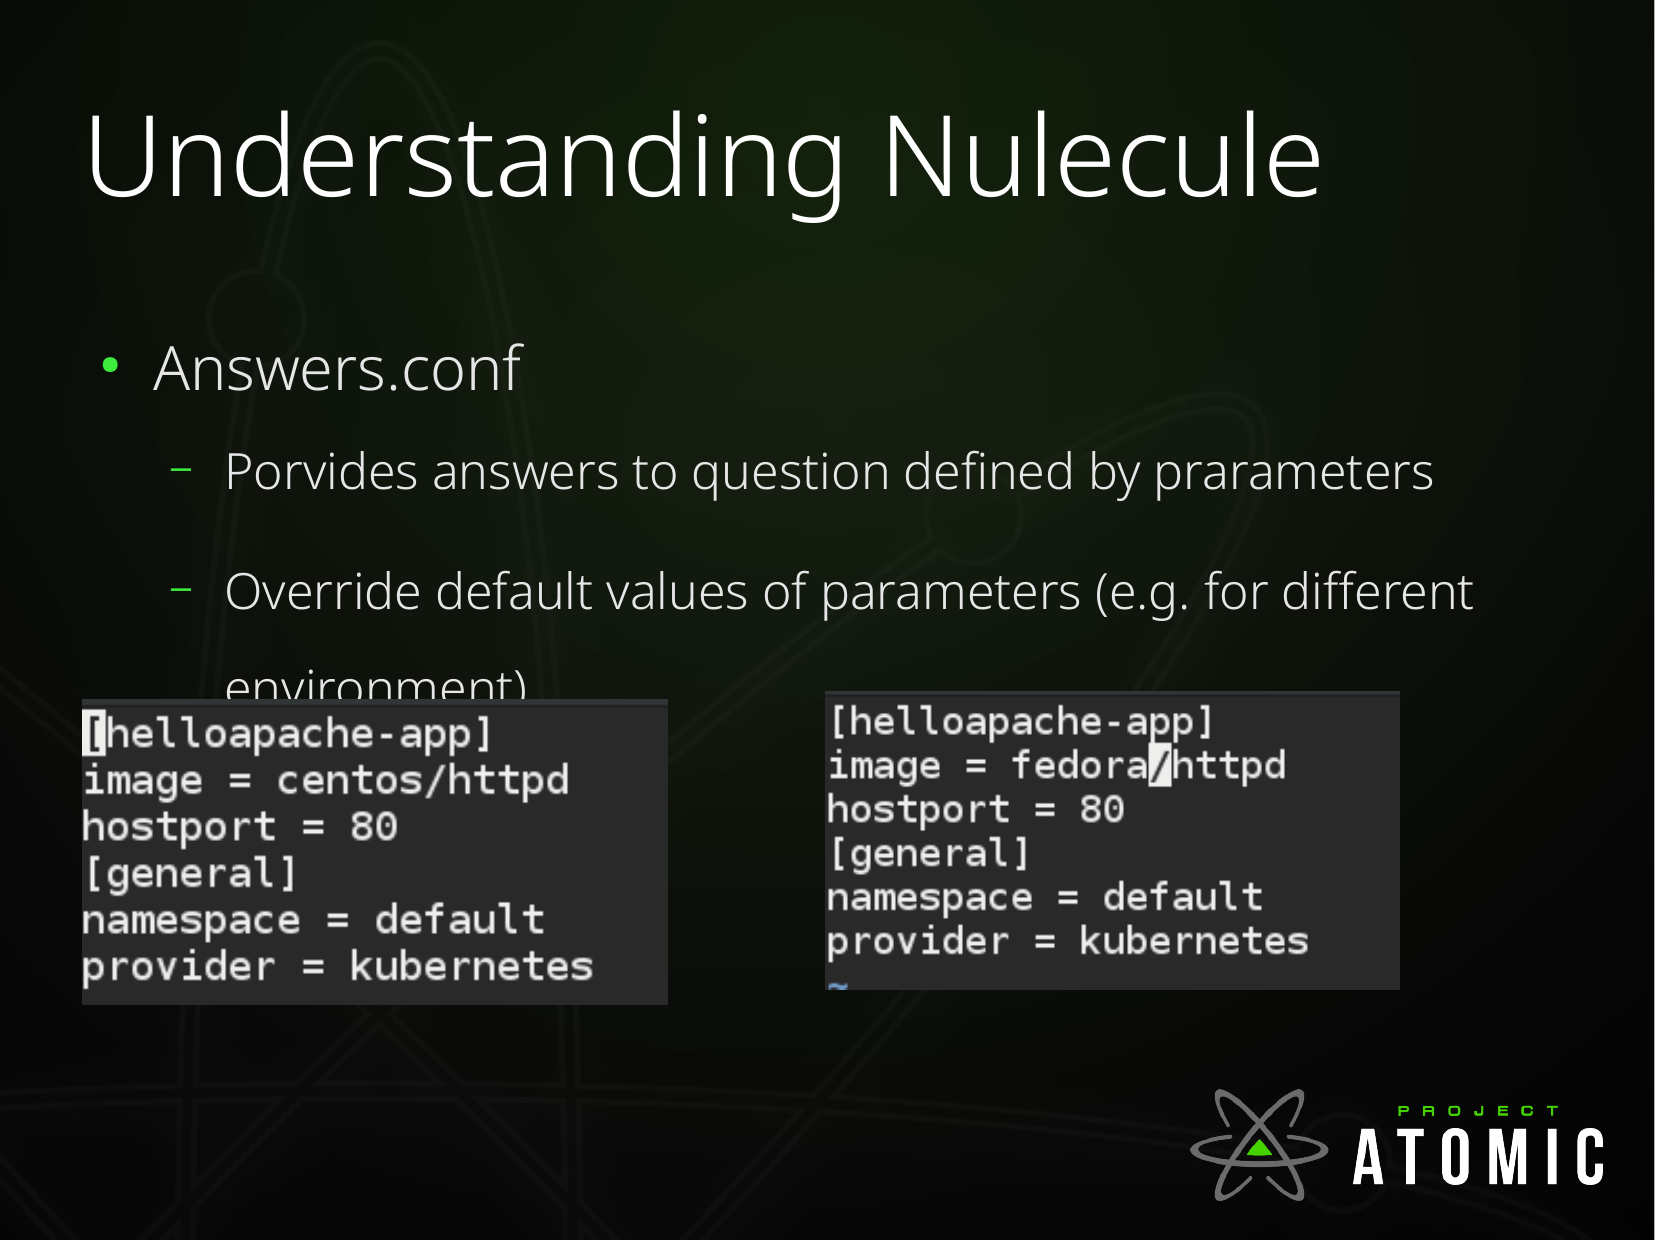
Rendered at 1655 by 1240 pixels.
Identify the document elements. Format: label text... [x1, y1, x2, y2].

picture [825, 691, 1400, 991]
list Answers.conf Porvides answers to question defined by prarameters Override default values of parameters (e.g. for different environment) [82, 289, 1576, 1120]
title Understanding Nulecule [82, 49, 1572, 257]
picture [0, 0, 1654, 1240]
